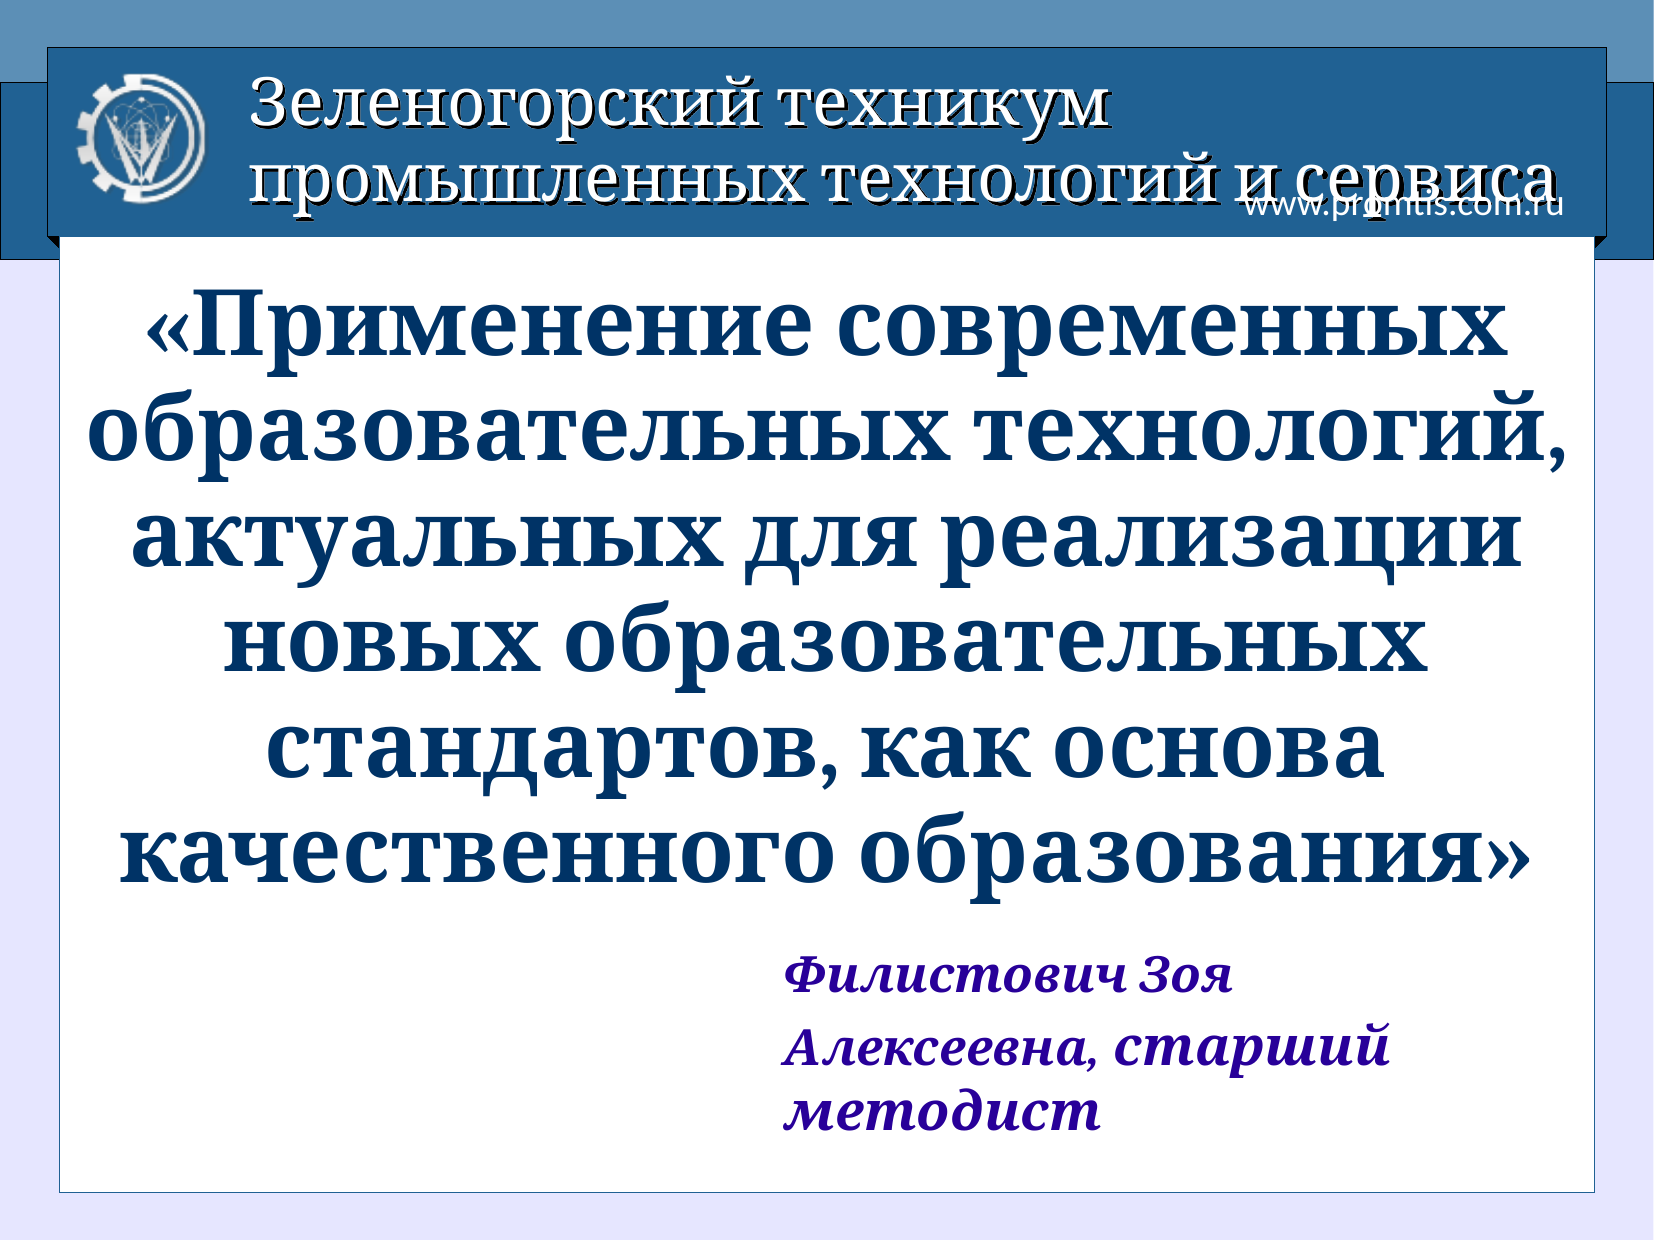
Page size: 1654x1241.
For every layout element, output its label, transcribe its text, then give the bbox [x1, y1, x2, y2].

title Зеленогорский техникум промышленных технологий и сервиса [248, 63, 1571, 221]
text_box www.promtis.com.ru [1228, 179, 1581, 241]
text_box Филистович Зоя Алексеевна, старший методист [747, 933, 1406, 1206]
subtitle «Применение современных образовательных технологий, актуальных для реализации новых образовательных стандартов, как основа качественного образования» [82, 256, 1571, 922]
